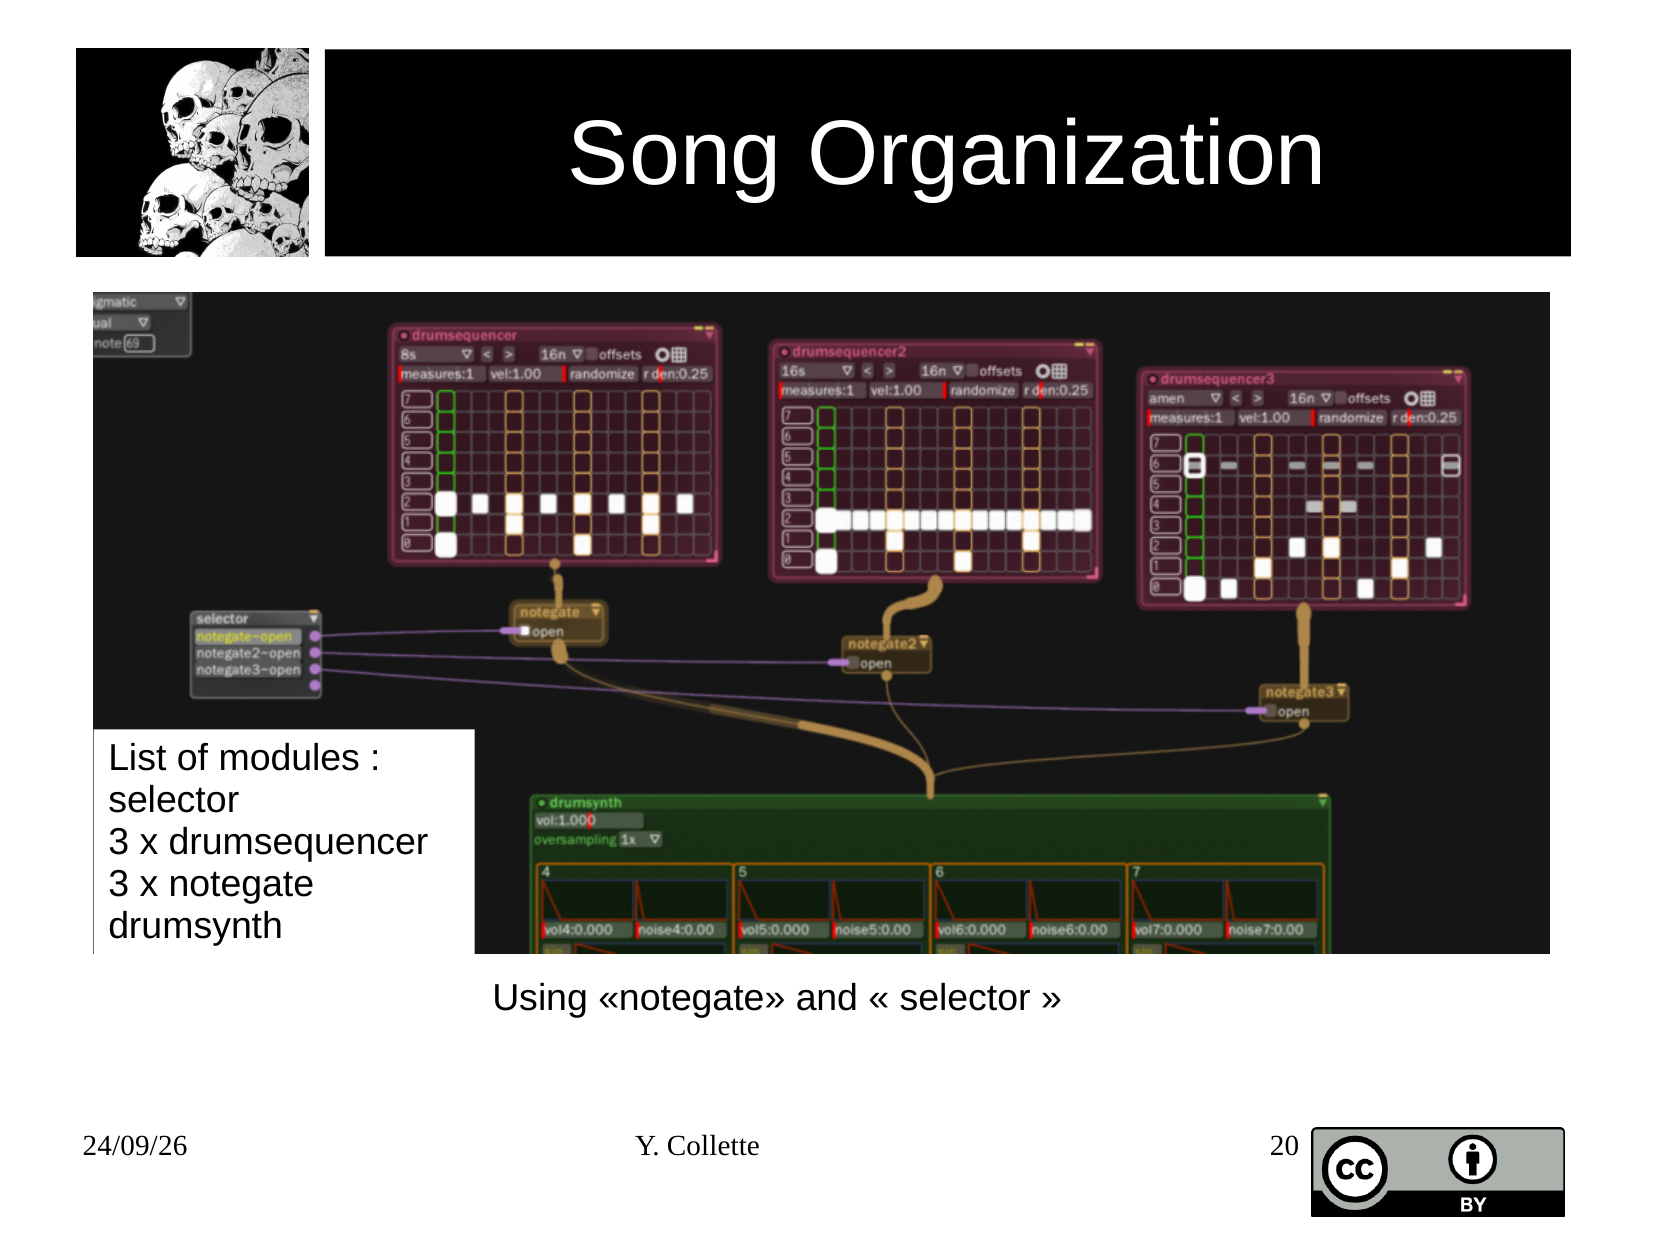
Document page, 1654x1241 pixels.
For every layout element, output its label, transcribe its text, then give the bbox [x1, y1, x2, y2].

text_box Using «notegate» and « selector » [477, 968, 1087, 1029]
picture [1311, 1127, 1565, 1217]
title Song Organization [324, 49, 1571, 257]
text_box List of modules : selector 3 x drumsequencer 3 x notegate drumsynth [93, 729, 475, 955]
picture [93, 292, 1550, 955]
picture [76, 48, 309, 257]
